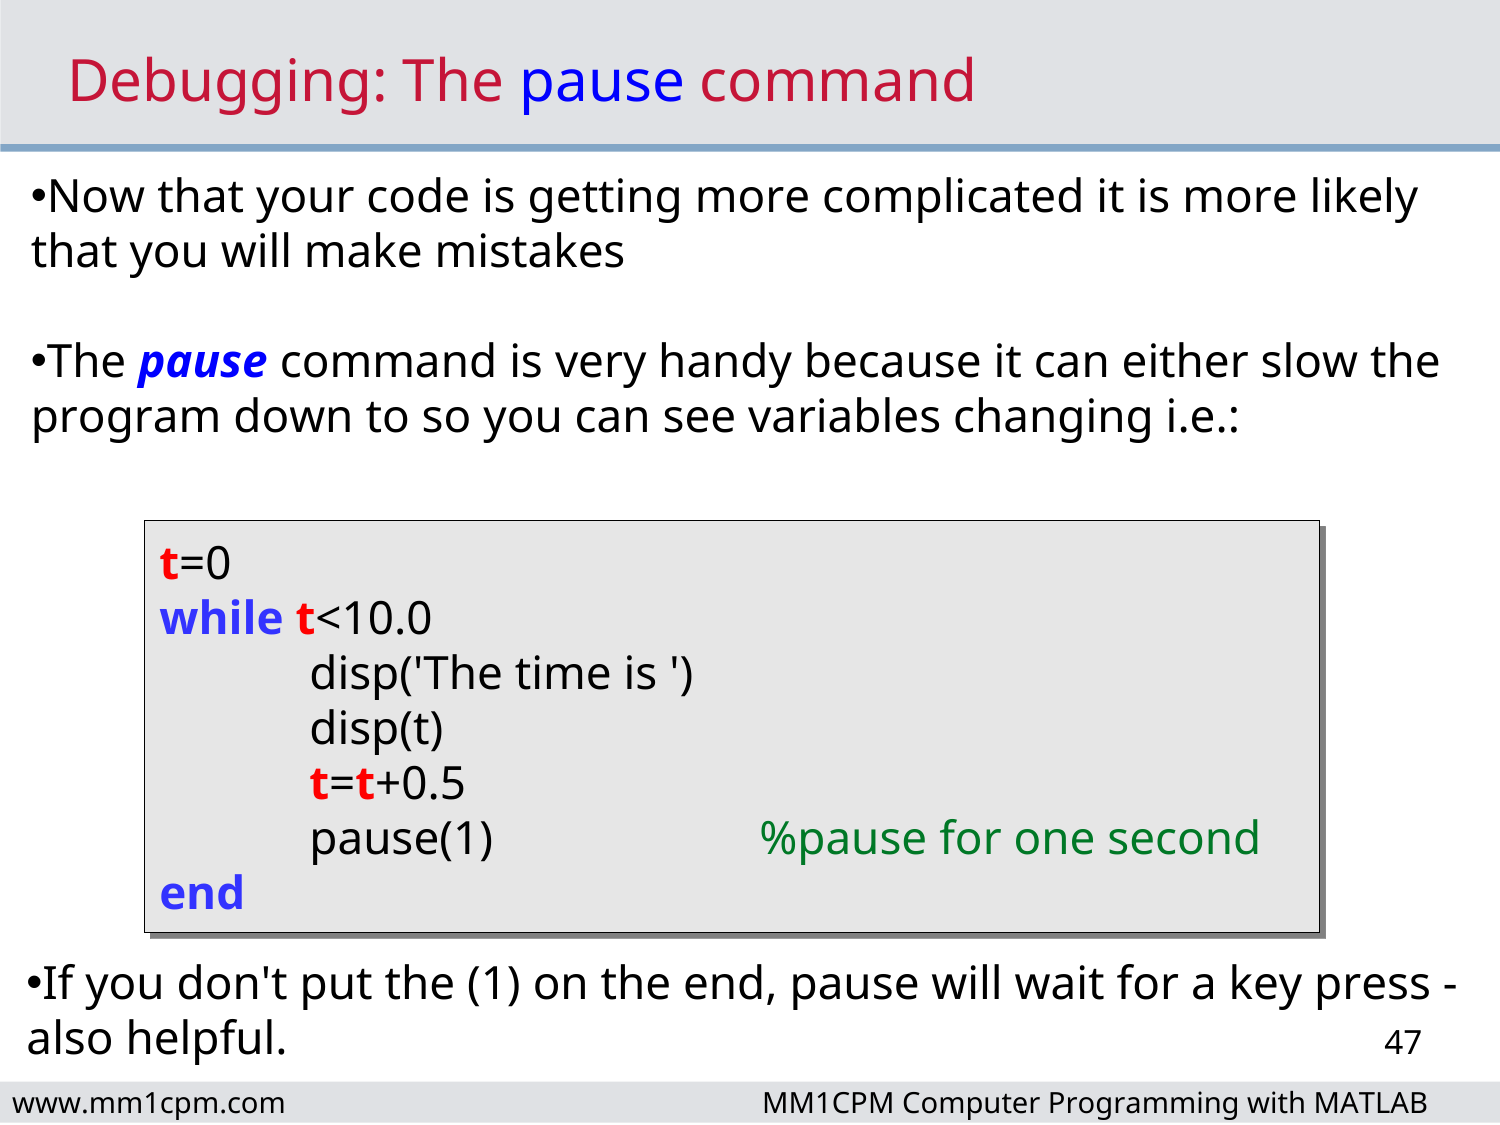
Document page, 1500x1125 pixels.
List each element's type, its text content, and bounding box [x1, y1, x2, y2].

text_box If you don't put the (1) on the end, pause will wait for a key press - also helpful. [11, 946, 1500, 1082]
text_box <number> [1369, 1013, 1500, 1084]
text_box Now that your code is getting more complicated it is more likely that you will make mistakes The pause command is very handy because it can either slow the program down to so you can see variables changing i.e.: [16, 159, 1481, 505]
title Debugging: The pause command [52, 26, 1478, 132]
text_box t=0 while t<10.0 disp('The time is ') disp(t) t=t+0.5 pause(1) %pause for one second end [144, 520, 1320, 933]
